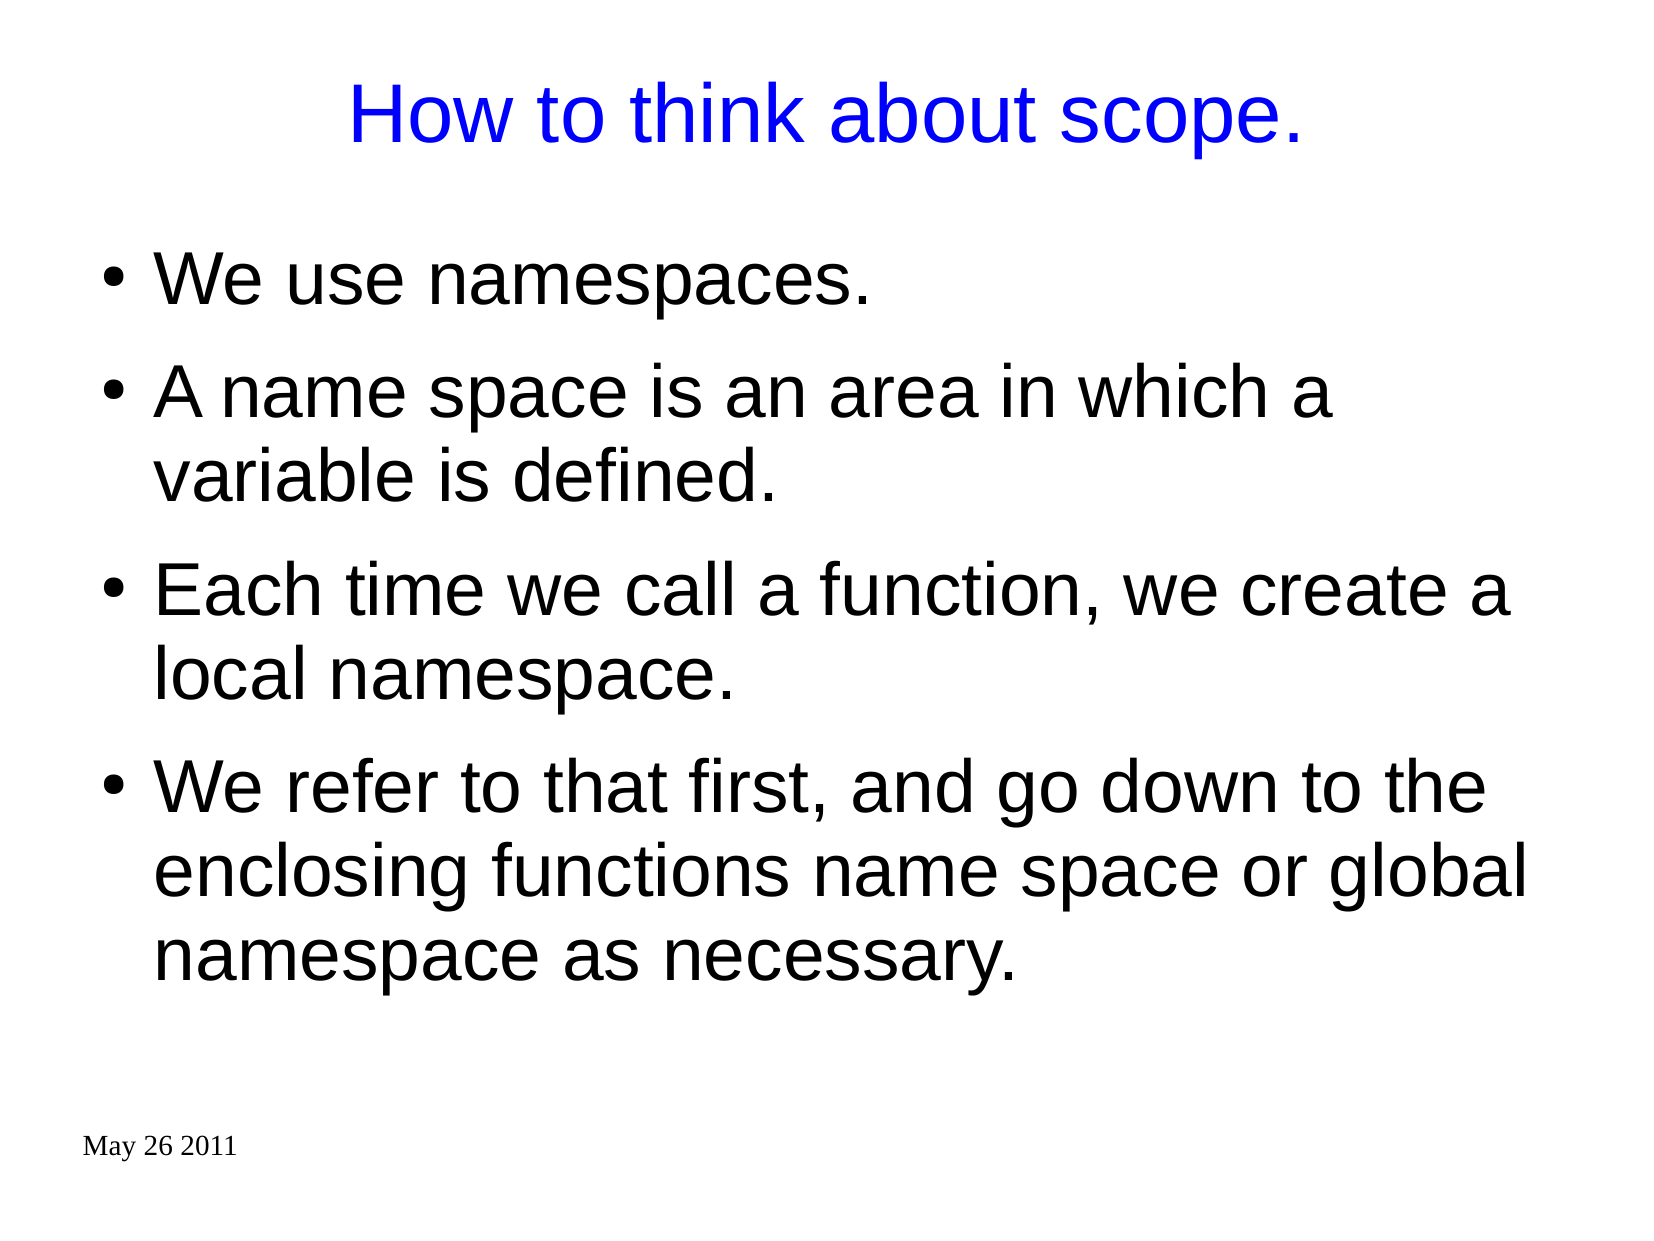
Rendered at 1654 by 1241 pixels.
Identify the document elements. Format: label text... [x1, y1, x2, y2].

list We use namespaces. A name space is an area in which a variable is defined. Each time we call a function, we create a local namespace. We refer to that first, and go down to the enclosing functions name space or global namespace as necessary. [82, 236, 1571, 1109]
title How to think about scope. [82, 49, 1571, 178]
